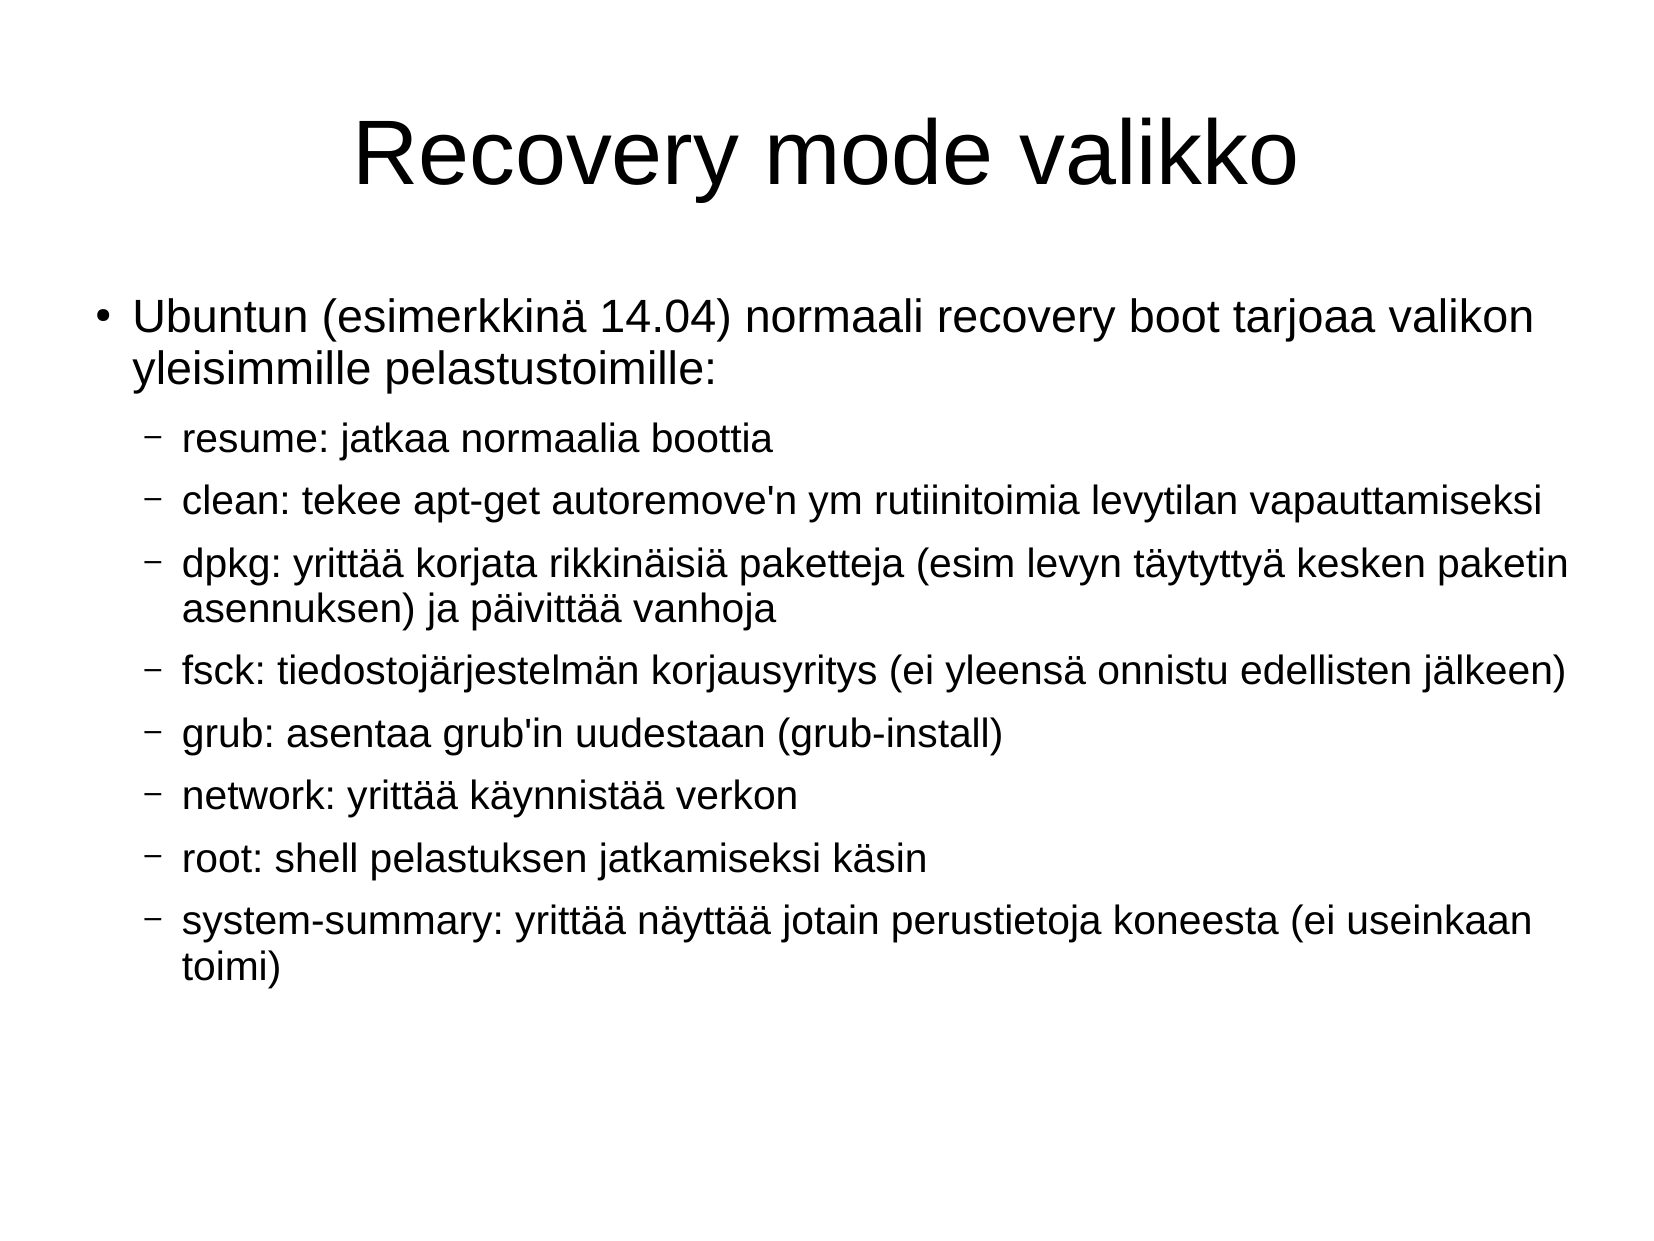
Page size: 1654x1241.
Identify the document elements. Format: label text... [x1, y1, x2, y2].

title Recovery mode valikko [82, 49, 1571, 257]
list Ubuntun (esimerkkinä 14.04) normaali recovery boot tarjoaa valikon yleisimmille pelastustoimille: resume: jatkaa normaalia boottia clean: tekee apt-get autoremove'n ym rutiinitoimia levytilan vapauttamiseksi dpkg: yrittää korjata rikkinäisiä paketteja (esim levyn täytyttyä kesken paketin asennuksen) ja päivittää vanhoja fsck: tiedostojärjestelmän korjausyritys (ei yleensä onnistu edellisten jälkeen) grub: asentaa grub'in uudestaan (grub-install) network: yrittää käynnistää verkon root: shell pelastuksen jatkamiseksi käsin system-summary: yrittää näyttää jotain perustietoja koneesta (ei useinkaan toimi) [82, 290, 1571, 1010]
